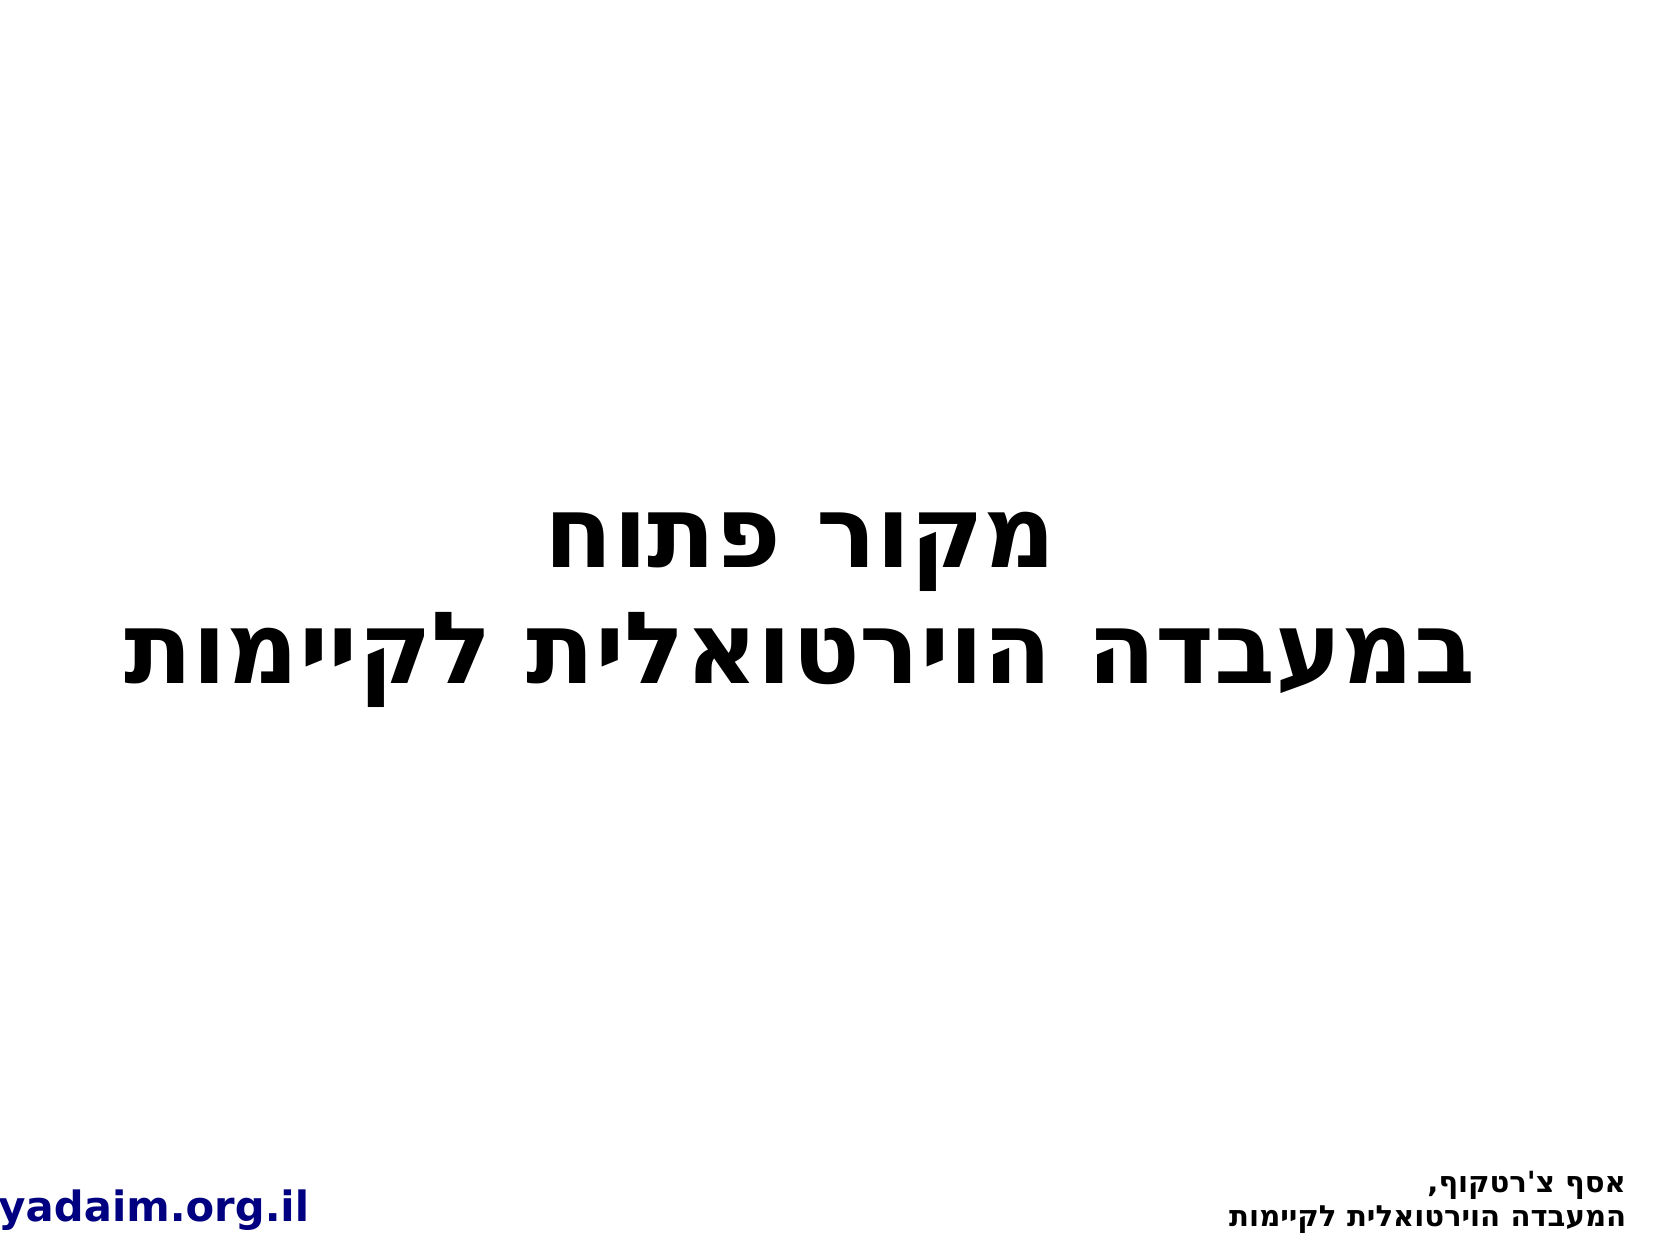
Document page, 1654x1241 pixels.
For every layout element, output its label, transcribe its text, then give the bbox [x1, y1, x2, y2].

text_box אסף צ'רטקוף, המעבדה הוירטואלית לקיימות [1181, 1157, 1641, 1238]
text_box מקור פתוח במעבדה הוירטואלית לקיימות [224, 466, 1492, 703]
text_box bayadaim.org.il [13, 1175, 324, 1237]
